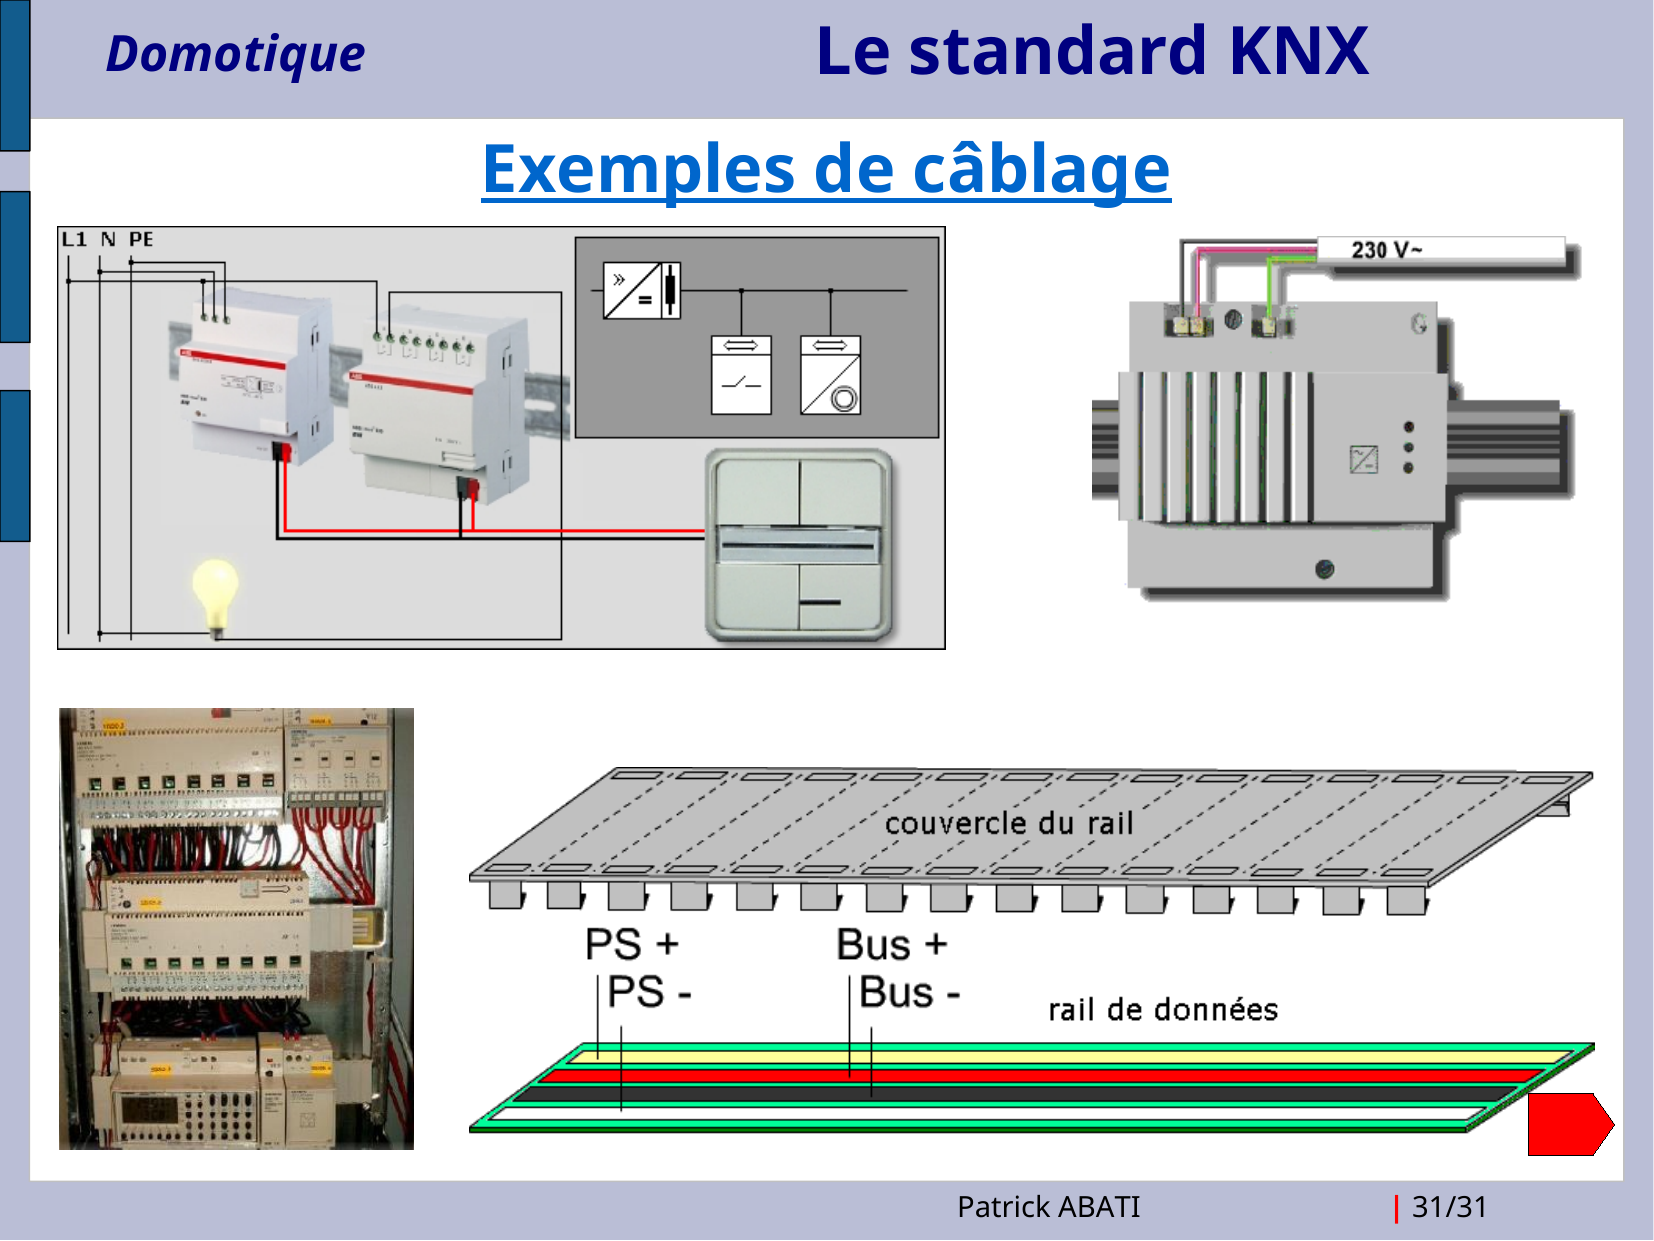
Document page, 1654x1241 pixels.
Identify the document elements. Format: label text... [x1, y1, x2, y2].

picture [57, 226, 946, 650]
text_box [1528, 1093, 1615, 1156]
picture [59, 708, 414, 1150]
text_box Exemples de câblage [29, 118, 1624, 215]
picture [1092, 236, 1585, 604]
picture [469, 767, 1595, 1135]
